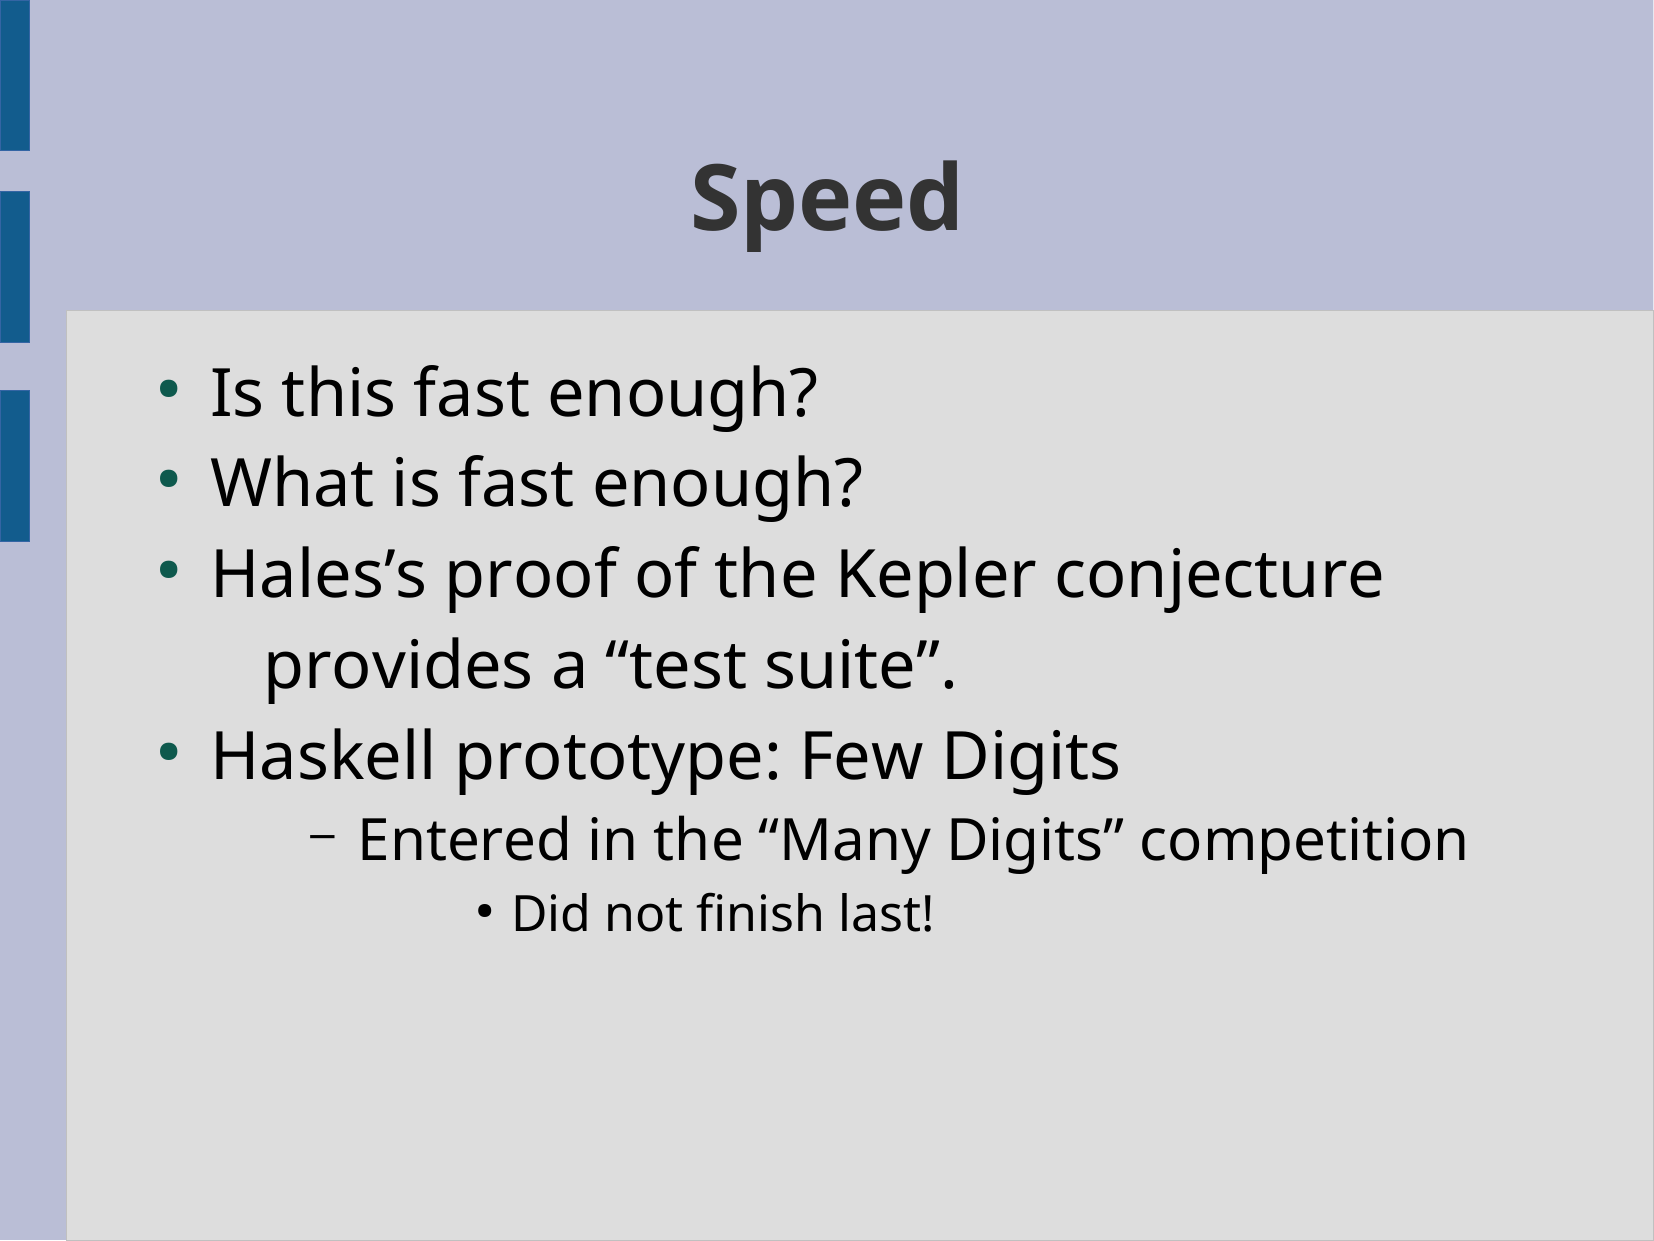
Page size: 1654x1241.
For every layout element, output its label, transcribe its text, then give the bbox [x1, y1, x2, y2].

list Is this fast enough? What is fast enough? Hales’s proof of the Kepler conjecture provides a “test suite”. Haskell prototype: Few Digits Entered in the “Many Digits” competition Did not finish last! [121, 344, 1534, 1127]
title Speed [121, 91, 1534, 299]
